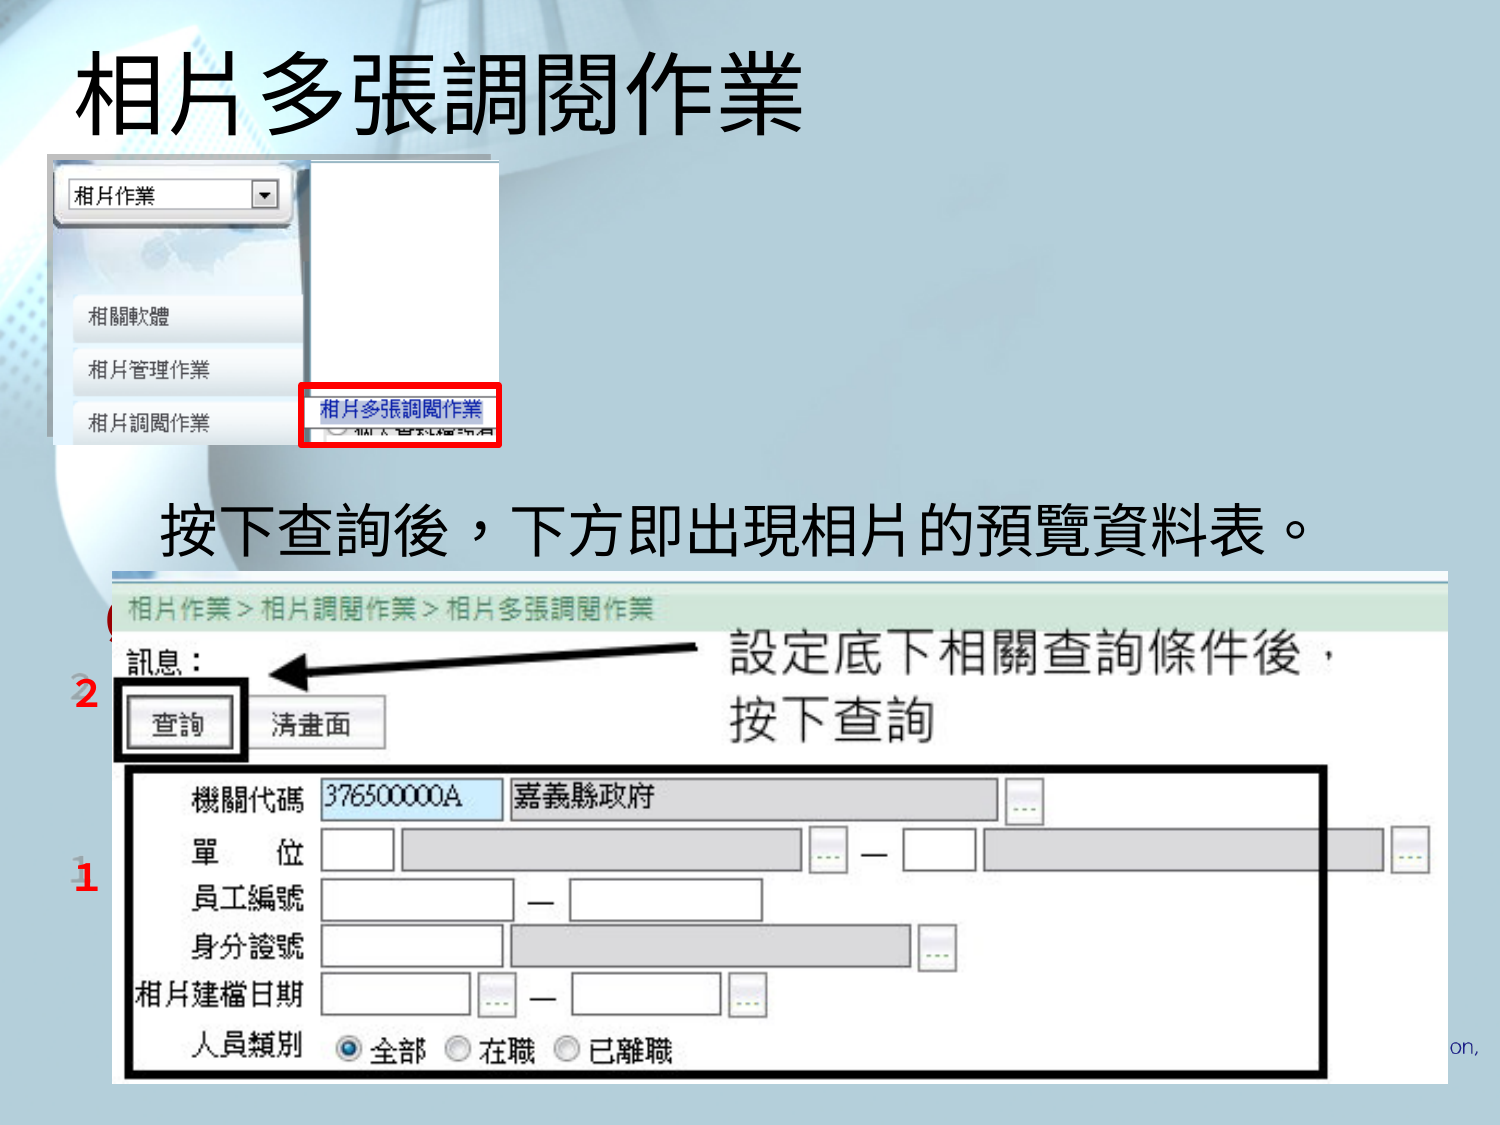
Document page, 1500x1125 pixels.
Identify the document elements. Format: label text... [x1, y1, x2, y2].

list 按下查詢後，下方即出現相片的預覽資料表。 [88, 486, 1364, 572]
text_box １ [53, 846, 113, 907]
picture [304, 389, 496, 442]
picture [53, 160, 499, 446]
text_box ２ [53, 663, 113, 724]
picture [112, 571, 1448, 1084]
text_box 相片多張調閱作業 [59, 23, 1128, 161]
